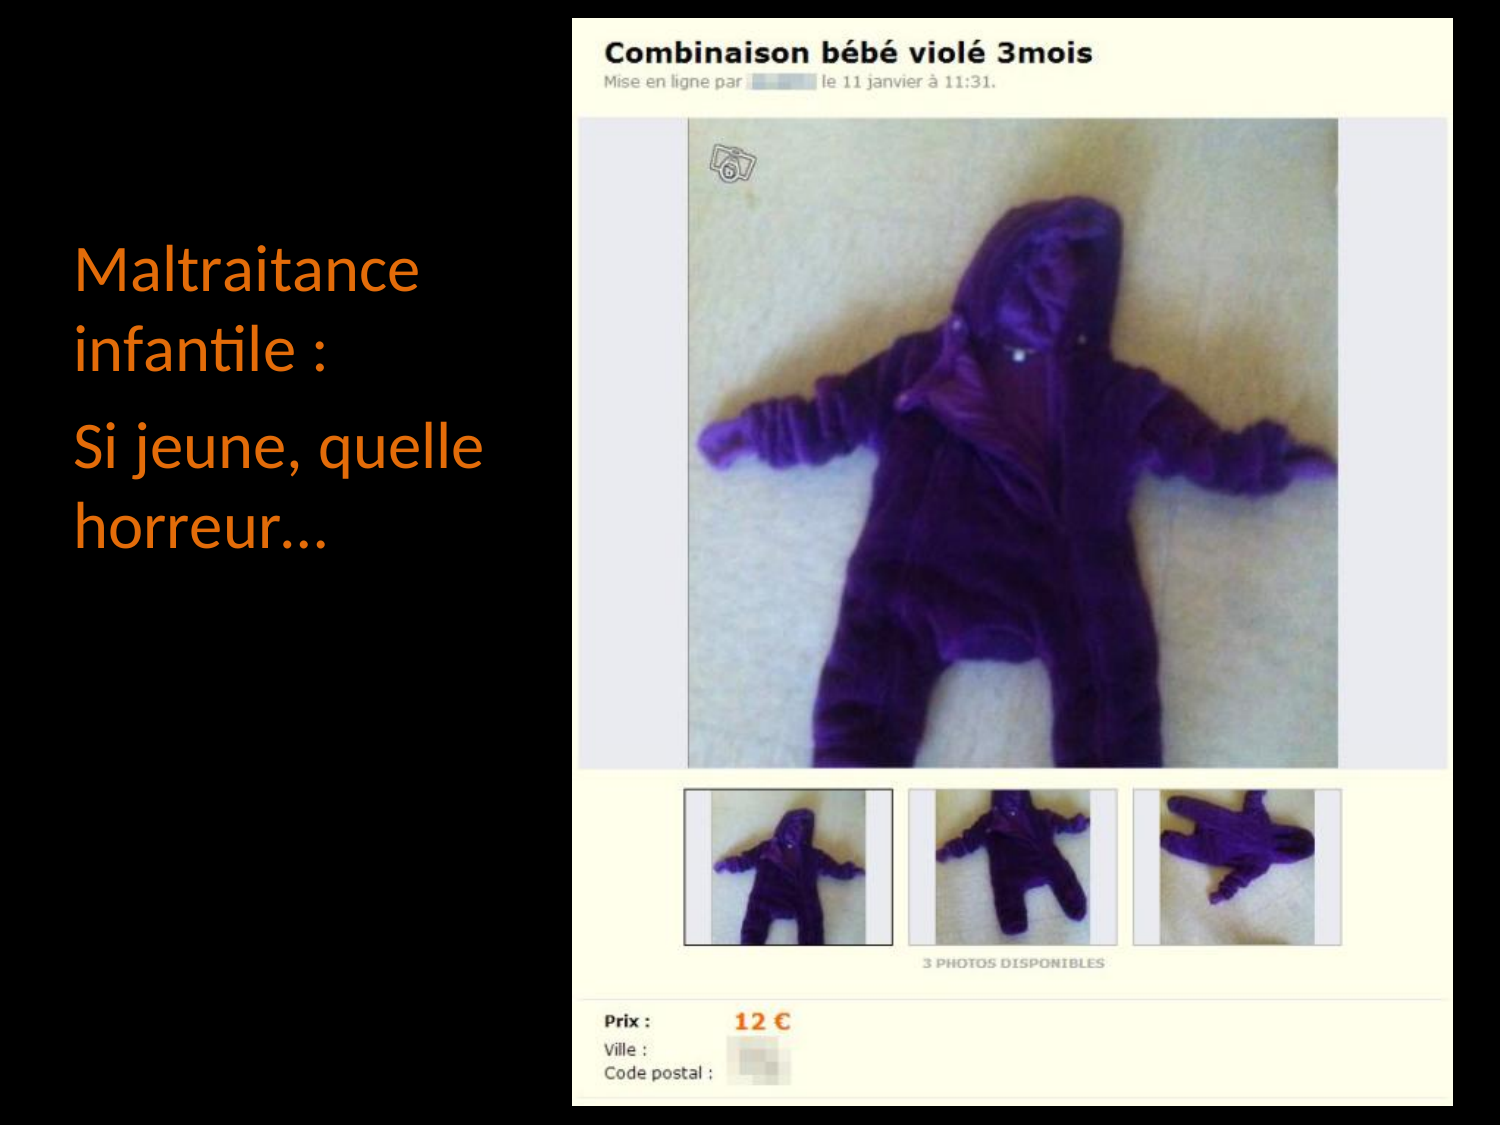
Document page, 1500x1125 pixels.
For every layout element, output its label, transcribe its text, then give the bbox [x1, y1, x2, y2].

picture [572, 18, 1453, 1106]
list Maltraitance infantile : Si jeune, quelle horreur… [58, 217, 544, 908]
